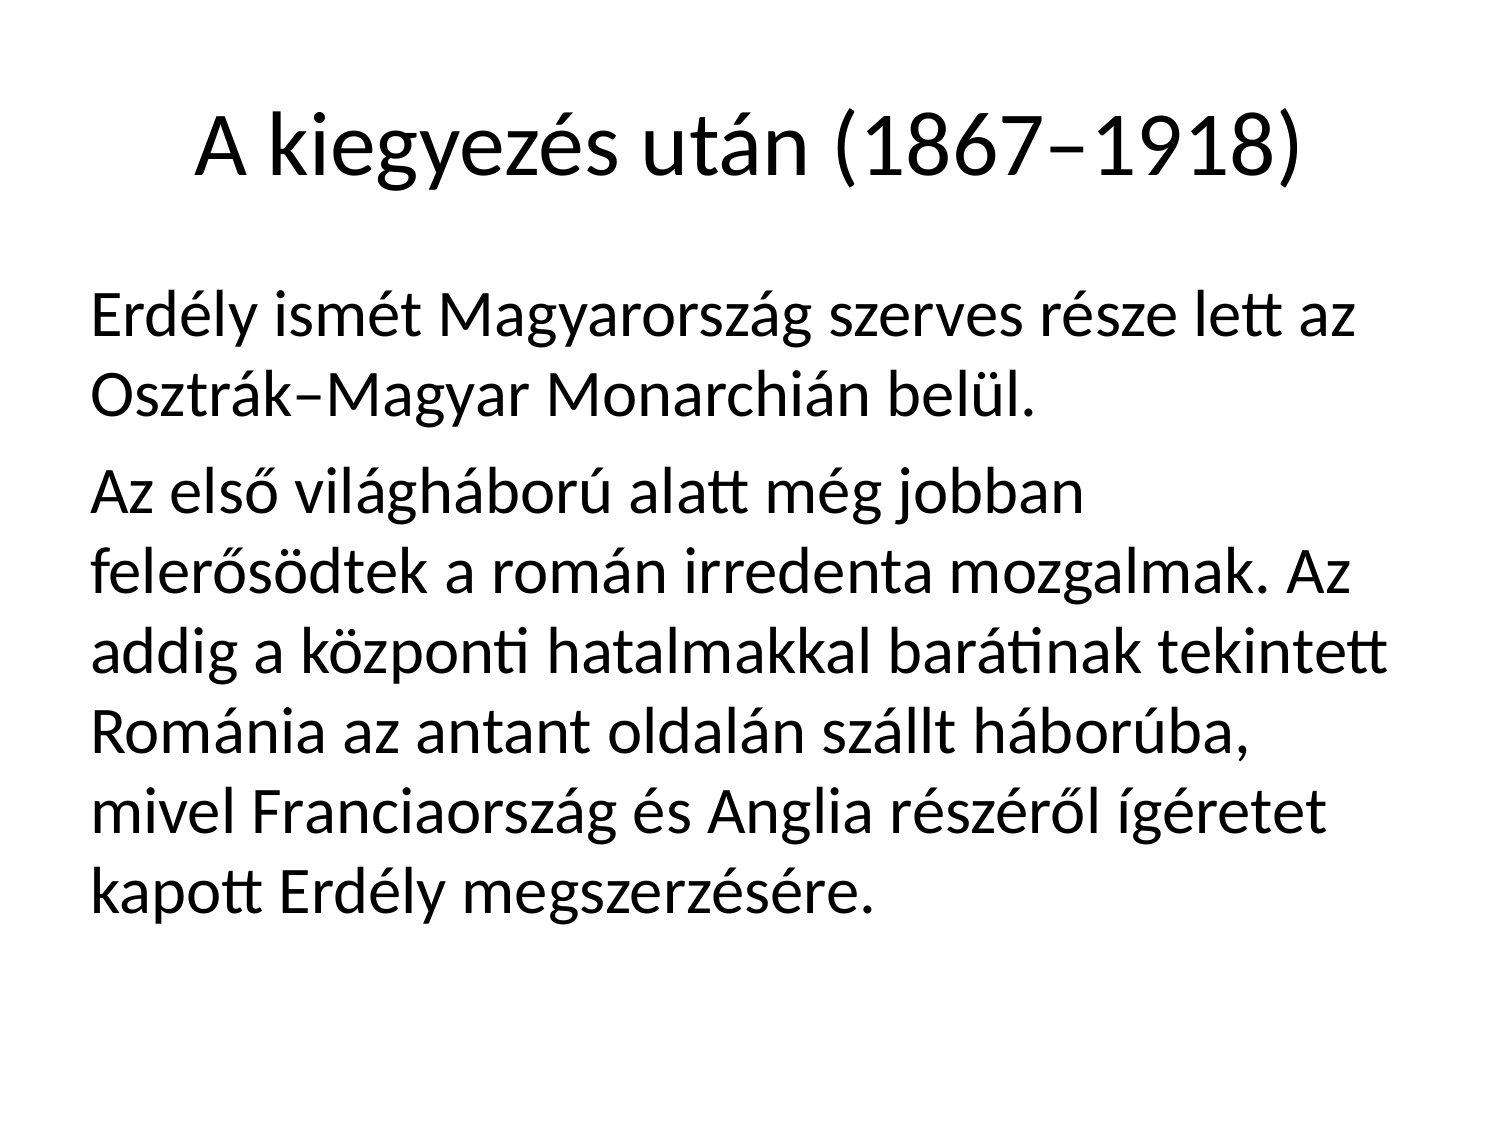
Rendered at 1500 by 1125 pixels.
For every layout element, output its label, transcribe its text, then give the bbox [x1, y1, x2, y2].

list Erdély ismét Magyarország szerves része lett az Osztrák–Magyar Monarchián belül. Az első világháború alatt még jobban felerősödtek a román irredenta mozgalmak. Az addig a központi hatalmakkal barátinak tekintett Románia az antant oldalán szállt háborúba, mivel Franciaország és Anglia részéről ígéretet kapott Erdély megszerzésére. [75, 262, 1426, 1005]
title A kiegyezés után (1867–1918) [75, 45, 1426, 233]
